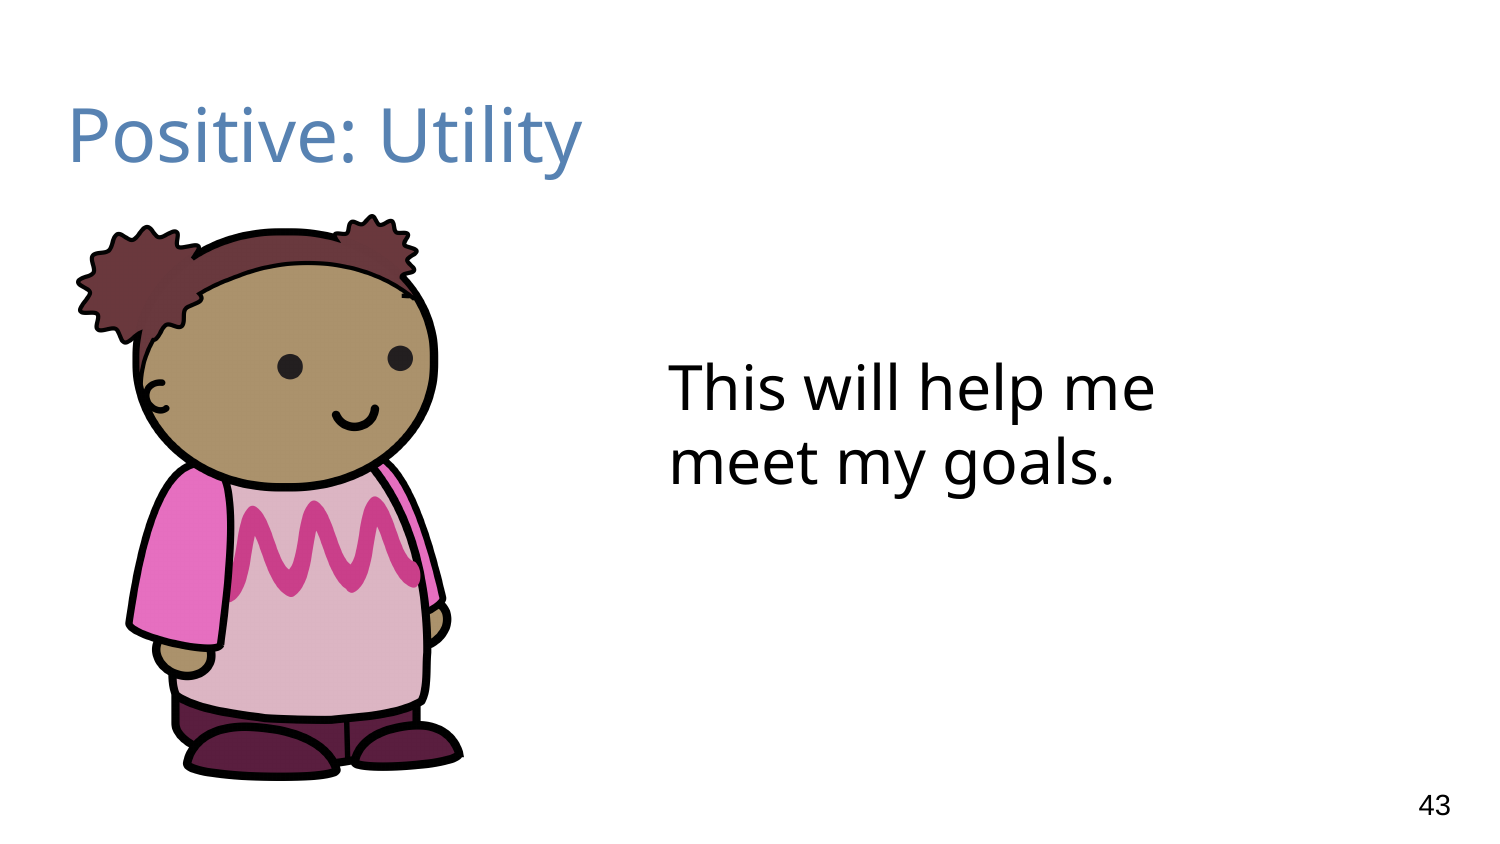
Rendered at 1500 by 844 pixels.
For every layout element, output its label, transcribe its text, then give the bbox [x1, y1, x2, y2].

picture [76, 214, 464, 781]
text_box This will help me meet my goals. [653, 332, 1308, 639]
title Positive: Utility [51, 72, 1449, 167]
